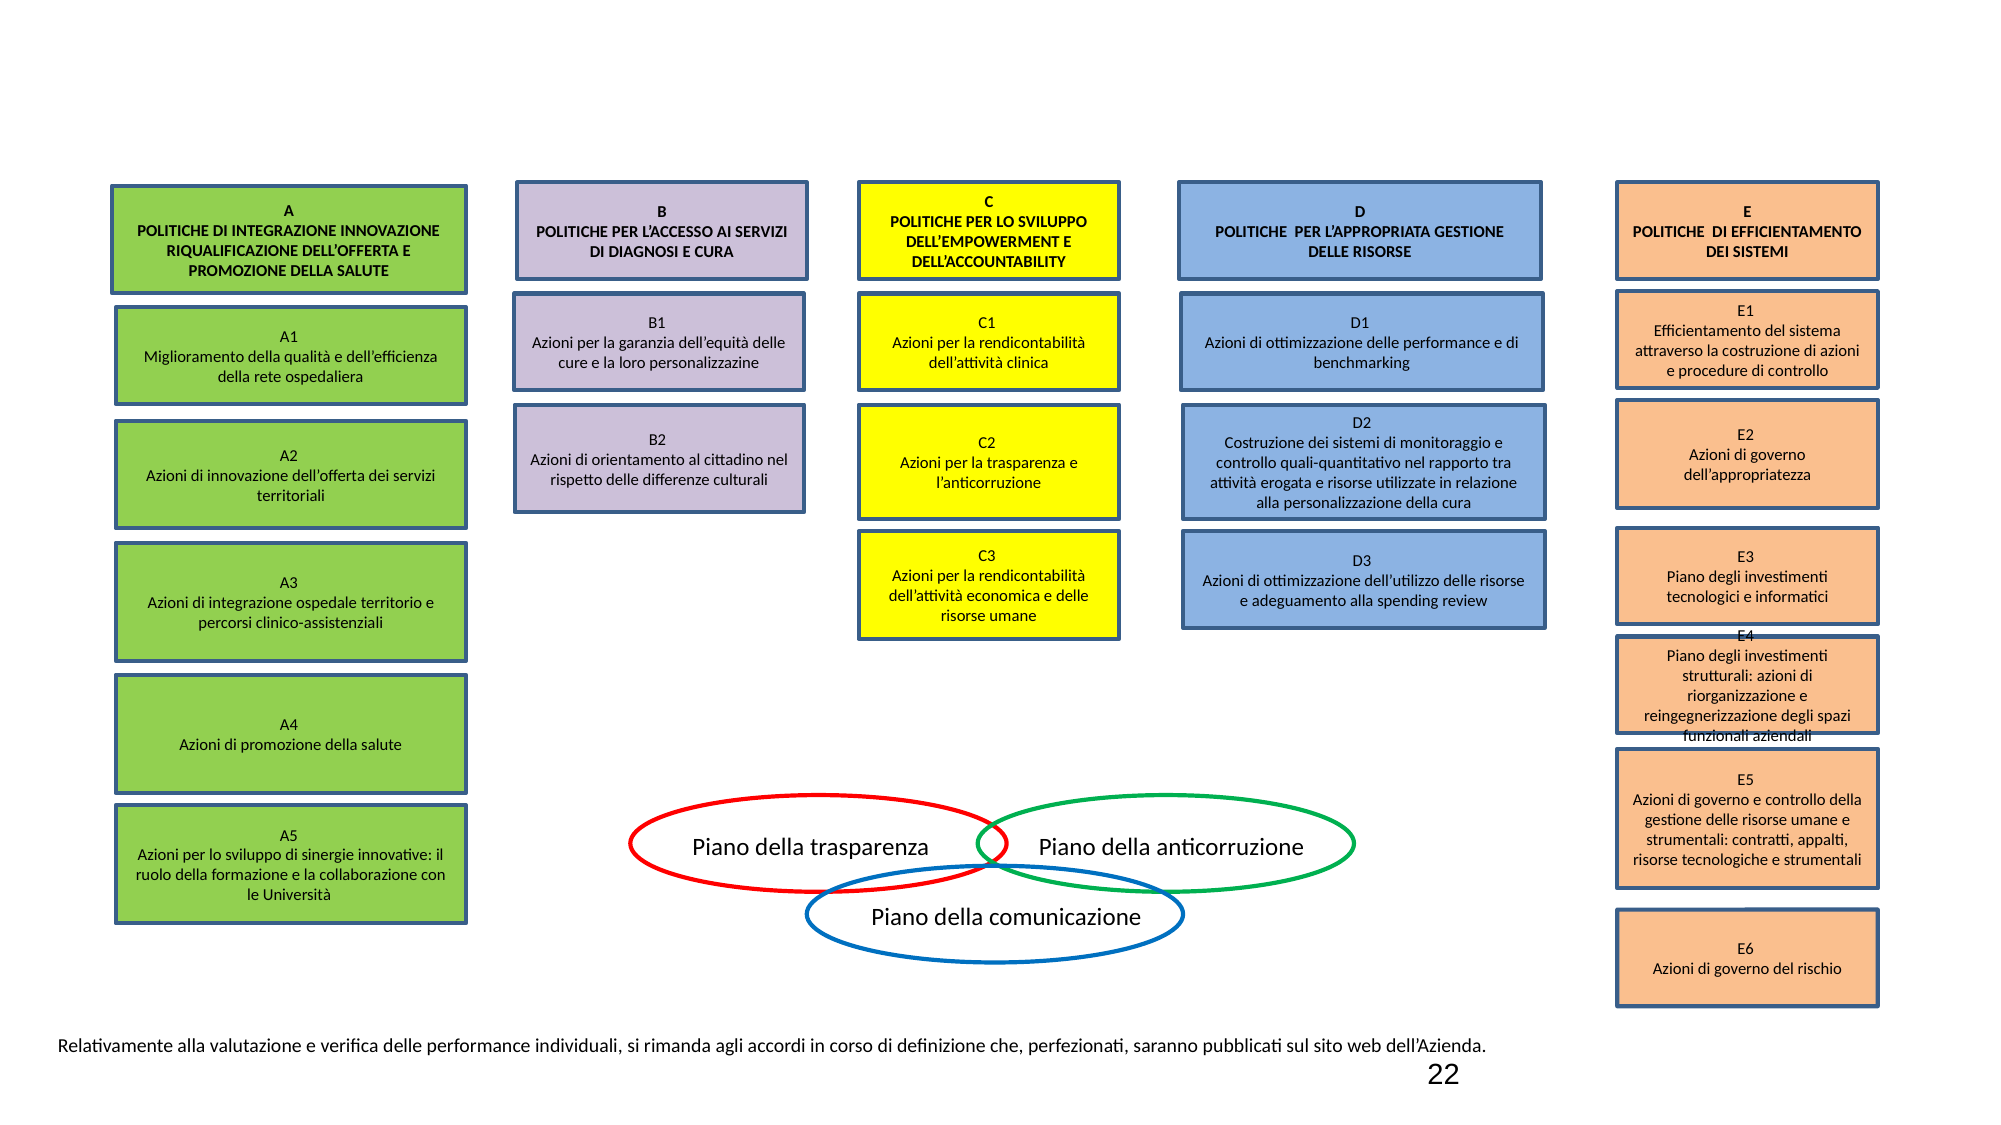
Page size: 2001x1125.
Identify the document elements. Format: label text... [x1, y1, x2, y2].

text_box E POLITICHE DI EFFICIENTAMENTO DEI SISTEMI [1617, 182, 1878, 279]
text_box C POLITICHE PER LO SVILUPPO DELL’EMPOWERMENT E DELL’ACCOUNTABILITY [858, 182, 1120, 279]
text_box A5 Azioni per lo sviluppo di sinergie innovative: il ruolo della formazione e la collaborazione con le Università [115, 805, 467, 924]
text_box A POLITICHE DI INTEGRAZIONE INNOVAZIONE RIQUALIFICAZIONE DELL’OFFERTA E PROMOZIONE DELLA SALUTE [111, 185, 467, 294]
text_box B POLITICHE PER L’ACCESSO AI SERVIZI DI DIAGNOSI E CURA [517, 182, 807, 279]
text_box D3 Azioni di ottimizzazione dell’utilizzo delle risorse e adeguamento alla spending review [1182, 531, 1545, 628]
text_box Piano della anticorruzione [1023, 822, 1389, 865]
text_box E3 Piano degli investimenti tecnologici e informatici [1617, 527, 1878, 625]
text_box C3 Azioni per la rendicontabilità dell’attività economica e delle risorse umane [858, 531, 1120, 639]
text_box C1 Azioni per la rendicontabilità dell’attività clinica [858, 293, 1120, 391]
text_box D POLITICHE PER L’APPROPRIATA GESTIONE DELLE RISORSE [1179, 182, 1541, 279]
text_box E6 Azioni di governo del rischio [1617, 909, 1878, 1007]
text_box D1 Azioni di ottimizzazione delle performance e di benchmarking [1181, 293, 1543, 391]
text_box B1 Azioni per la garanzia dell’equità delle cure e la loro personalizzazine [514, 293, 804, 391]
text_box Relativamente alla valutazione e verifica delle performance individuali, si rimanda agli accordi in corso di definizione che, perfezionati, saranno pubblicati sul sito web dell’Azienda. [42, 1024, 2000, 1064]
text_box Piano della trasparenza [677, 822, 991, 865]
text_box A3 Azioni di integrazione ospedale territorio e percorsi clinico-assistenziali [115, 542, 467, 661]
text_box Piano della trasparenza [980, 822, 1007, 863]
text_box Piano della comunicazione [856, 893, 1161, 935]
text_box E4 Piano degli investimenti strutturali: azioni di riorganizzazione e reingegnerizzazione degli spazi funzionali aziendali [1617, 636, 1878, 734]
slide_number <numero> [1412, 1042, 1863, 1103]
text_box D2 Costruzione dei sistemi di monitoraggio e controllo quali-quantitativo nel rapporto tra attività erogata e risorse utilizzate in relazione alla personalizzazione della cura [1182, 404, 1545, 519]
text_box B2 Azioni di orientamento al cittadino nel rispetto delle differenze culturali [514, 404, 805, 513]
text_box C2 Azioni per la trasparenza e l’anticorruzione [858, 404, 1120, 519]
text_box A1 Miglioramento della qualità e dell’efficienza della rete ospedaliera [115, 307, 466, 404]
text_box A2 Azioni di innovazione dell’offerta dei servizi territoriali [115, 420, 467, 529]
text_box A4 Azioni di promozione della salute [115, 674, 466, 793]
text_box E5 Azioni di governo e controllo della gestione delle risorse umane e strumentali: contratti, appalti, risorse tecnologiche e strumentali [1617, 748, 1878, 889]
text_box E2 Azioni di governo dell’appropriatezza [1617, 399, 1878, 509]
text_box E1 Efficientamento del sistema attraverso la costruzione di azioni e procedure di controllo [1617, 291, 1878, 388]
